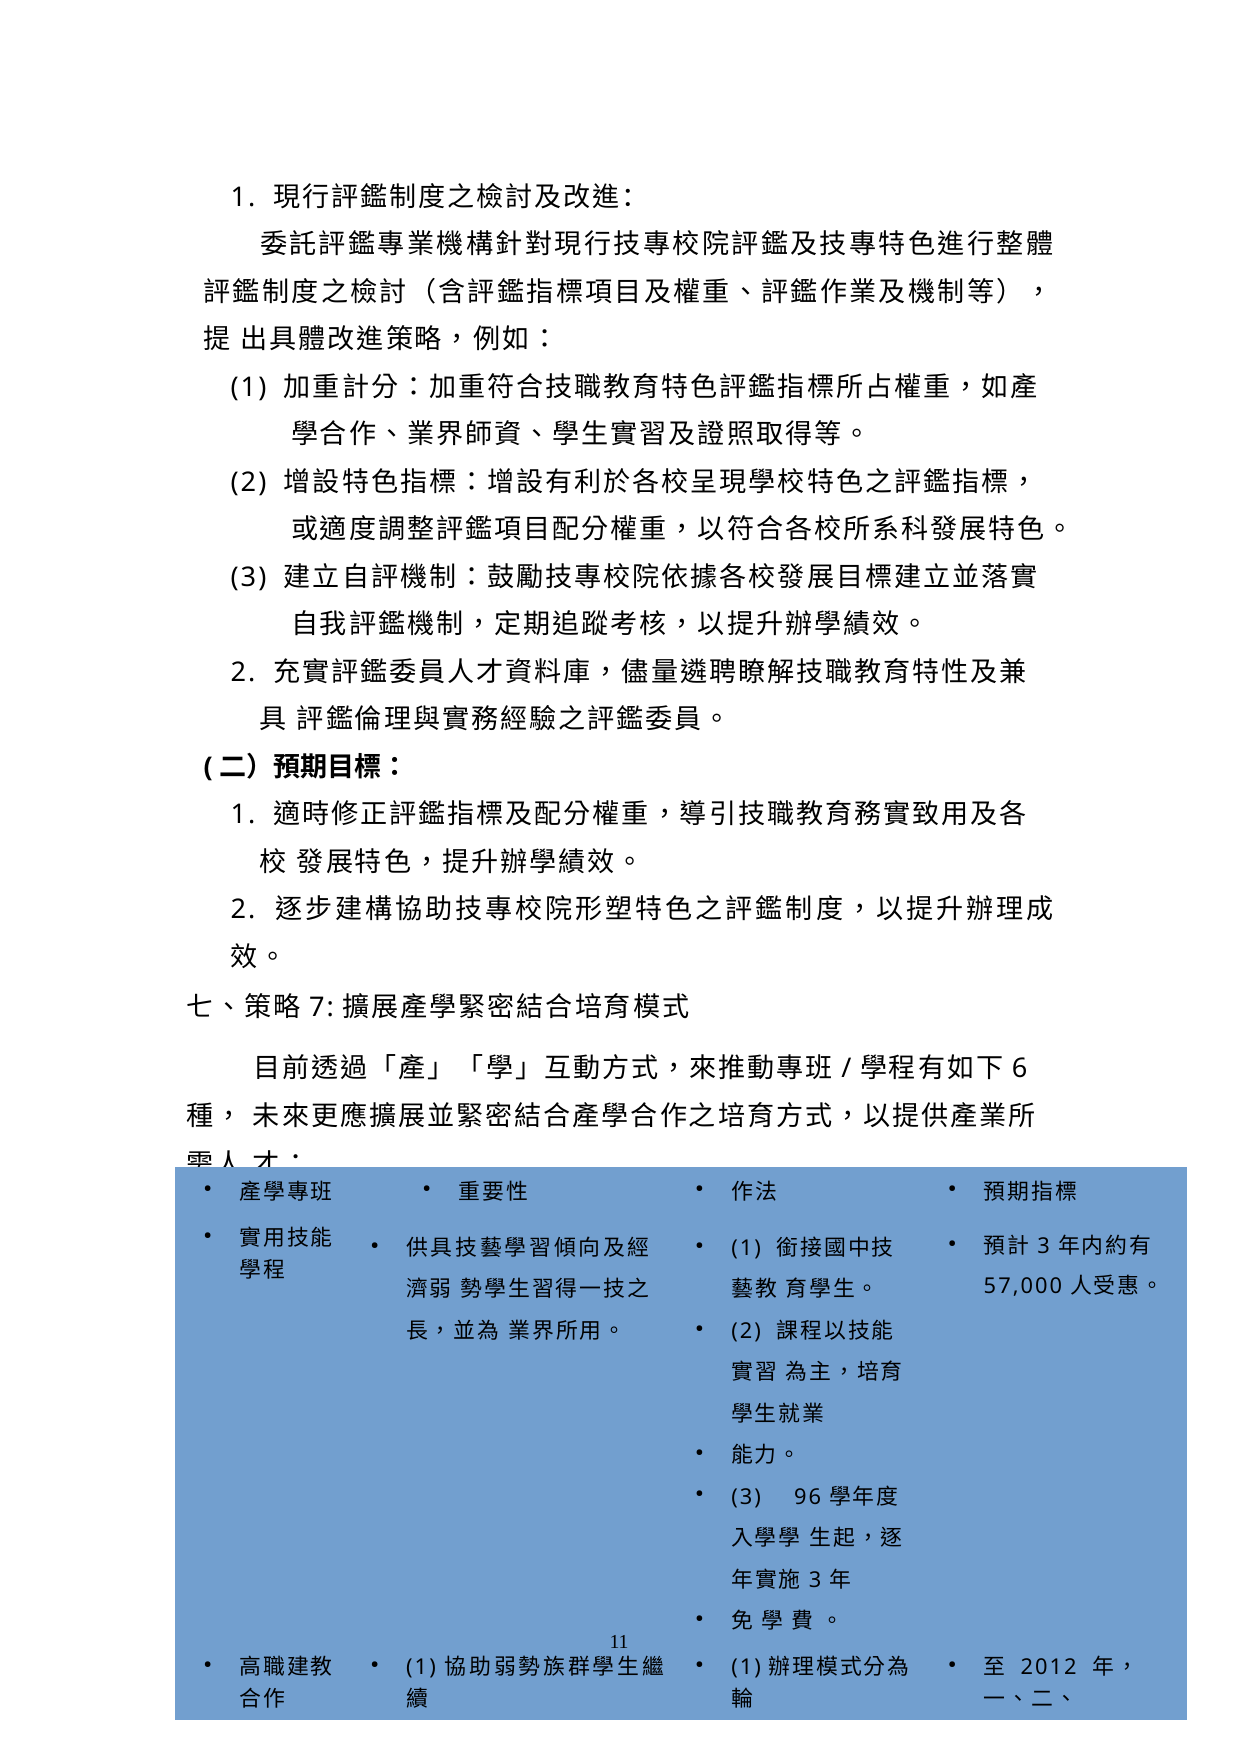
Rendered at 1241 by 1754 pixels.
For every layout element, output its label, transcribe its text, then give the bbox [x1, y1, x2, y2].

table_cell (1)辦理模式分為輪 [681, 1642, 933, 1720]
table_header 預期指標 [933, 1167, 1187, 1213]
table_cell 預計3年内約有 57,000人受惠。 [933, 1213, 1187, 1642]
table_cell (1)協助弱勢族群學生繼續 [356, 1642, 681, 1720]
table_header 作法 [681, 1167, 933, 1213]
table_cell 供具技藝學習傾向及經濟弱 勢學生習得一技之長，並為 業界所用。 [356, 1213, 681, 1642]
text_box 1. 現行評鑑制度之檢討及改進： 委託評鑑專業機構針對現行技專校院評鑑及技專特色進行整體 評鑑制度之檢討（含評鑑指標項目及權重、評鑑作業及機制等），提 出具體改進策略，例如： (1) 加重計分：加重符合技職教育特色評鑑指標所占權重，如產 學合作、業界師資、學生實習及證照取得等。 (2) 增設特色指標：增設有利於各校呈現學校特色之評鑑指標， 或適度調整評鑑項目配分權重，以符合各校所系科發展特色。 (3) 建立自評機制：鼓勵技專校院依據各校發展目標建立並落實 自我評鑑機制，定期追蹤考核，以提升辦學績效。 2. 充實評鑑委員人才資料庫，儘量遴聘瞭解技職教育特性及兼具 評鑑倫理與實務經驗之評鑑委員。 (二）預期目標： 1. 適時修正評鑑指標及配分權重，導引技職教育務實致用及各校 發展特色，提升辦學績效。 2. 逐步建構協助技專校院形塑特色之評鑑制度，以提升辦理成效。 七、策略7:擴展產學緊密結合培育模式 [186, 164, 1055, 991]
table_header 產學專班 [175, 1167, 356, 1213]
table_header 重要性 [356, 1167, 681, 1213]
text_box 目前透過「產」「學」互動方式，來推動專班/學程有如下6種， 未來更應擴展並緊密結合產學合作之培育方式，以提供產業所需人 才： [187, 1035, 1050, 1164]
table_cell 高職建教合作 [175, 1642, 356, 1720]
table_cell (1) 銜接國中技藝教 育學生。 (2) 課程以技能實習 為主，培育學生就業 能力。 (3) 96學年度入學學 生起，逐年實施3年 免學費。 [681, 1213, 933, 1642]
text_box 11 [610, 1629, 631, 1649]
table_cell 至 2012 年，一、二、 [933, 1642, 1187, 1720]
table_cell 實用技能學程 [175, 1213, 356, 1642]
